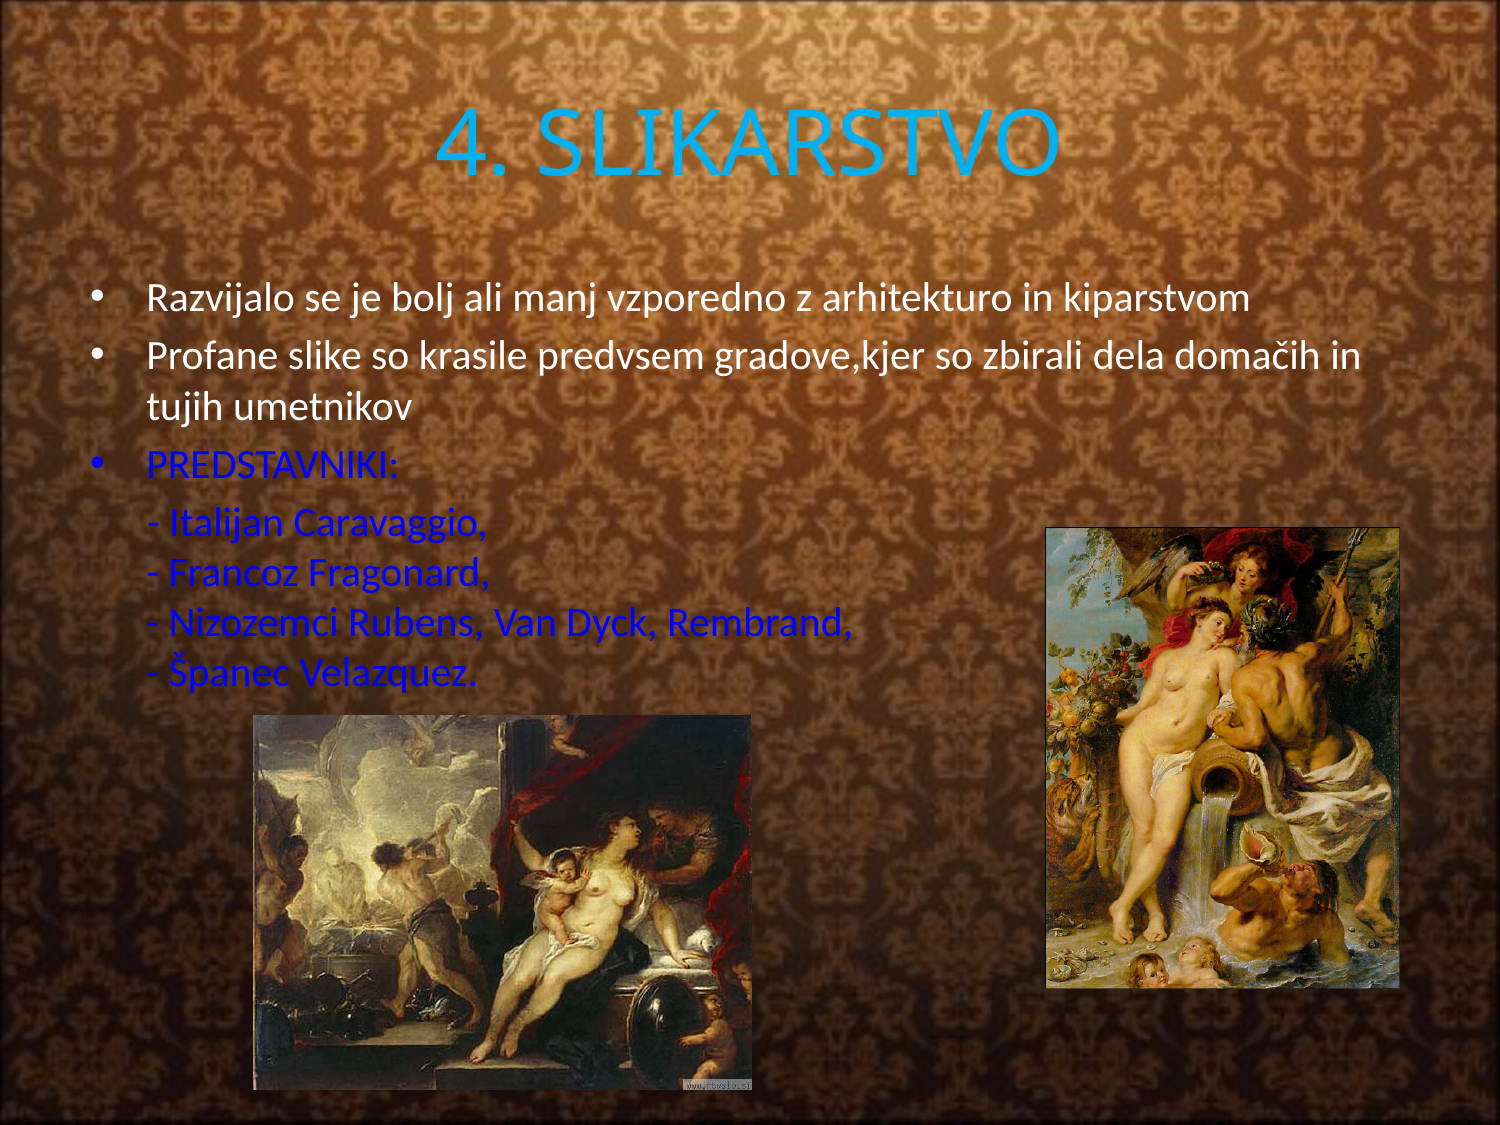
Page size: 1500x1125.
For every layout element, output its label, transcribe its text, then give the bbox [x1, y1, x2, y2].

picture [0, 0, 1500, 1125]
list Razvijalo se je bolj ali manj vzporedno z arhitekturo in kiparstvom Profane slike so krasile predvsem gradove,kjer so zbirali dela domačih in tujih umetnikov PREDSTAVNIKI: - Italijan Caravaggio, - Francoz Fragonard, - Nizozemci Rubens, Van Dyck, Rembrand, - Španec Velazquez. [75, 262, 1425, 1005]
title 4. SLIKARSTVO [75, 45, 1425, 233]
